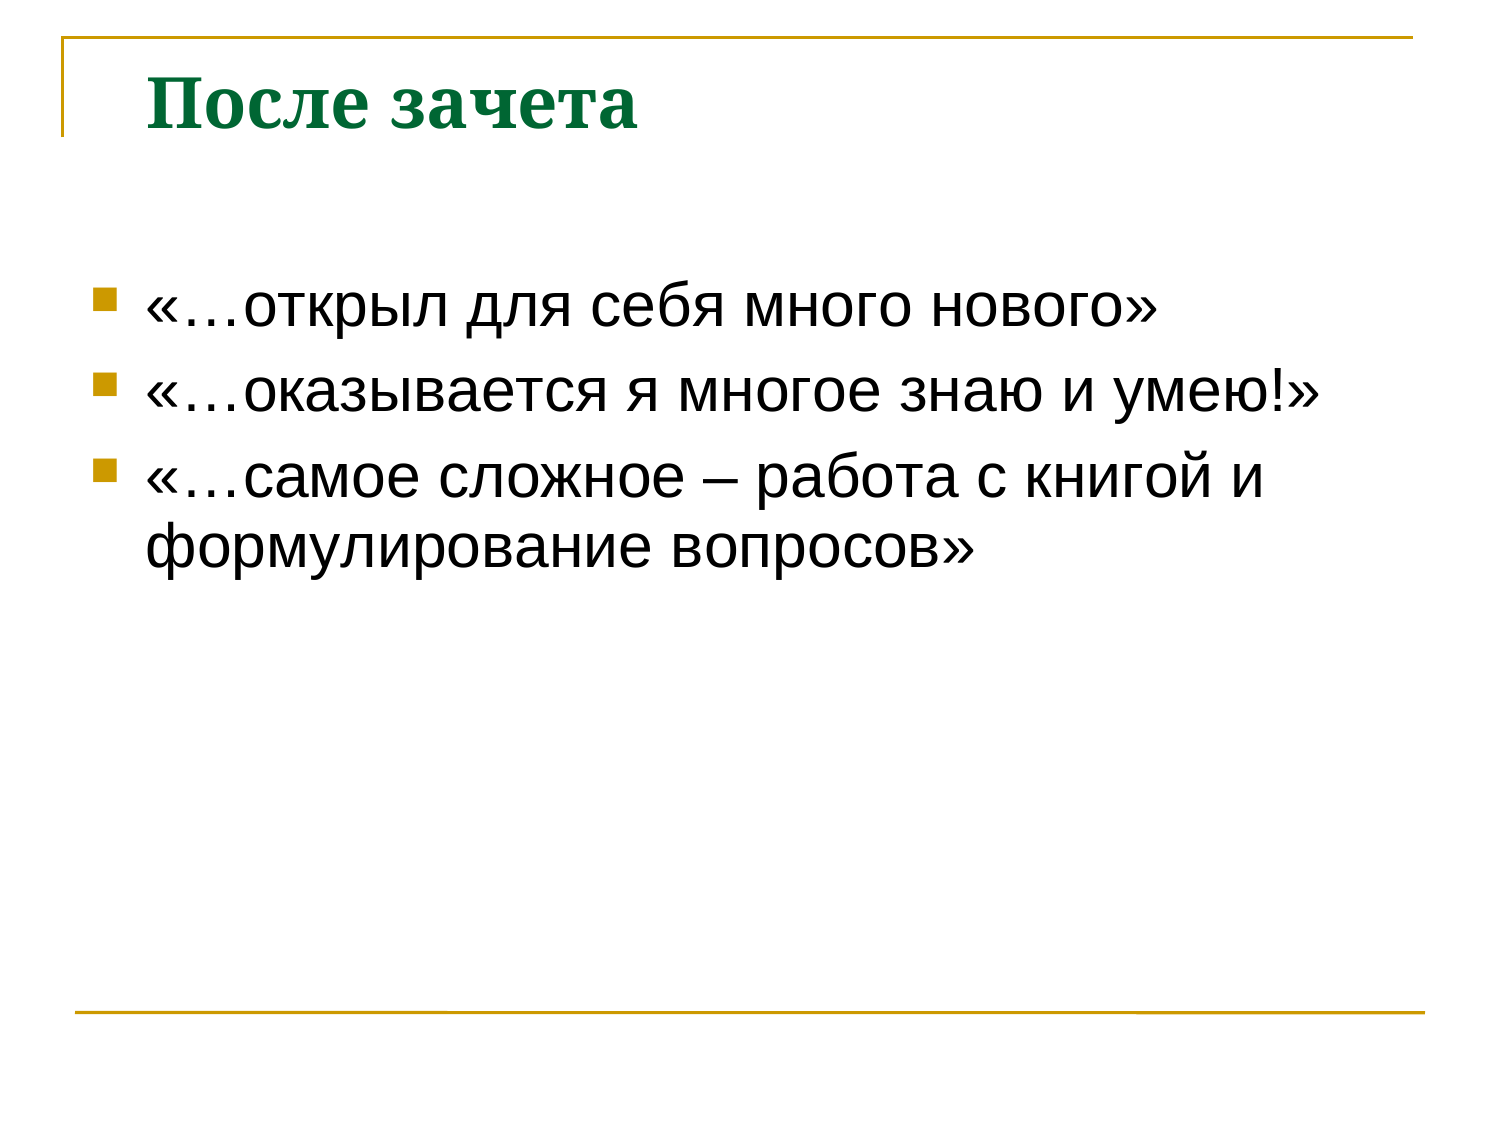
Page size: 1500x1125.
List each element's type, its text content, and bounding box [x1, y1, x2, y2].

list «…открыл для себя много нового» «…оказывается я многое знаю и умею!» «…самое сложное – работа с книгой и формулирование вопросов» [75, 262, 1426, 1006]
title После зачета [131, 45, 1425, 233]
